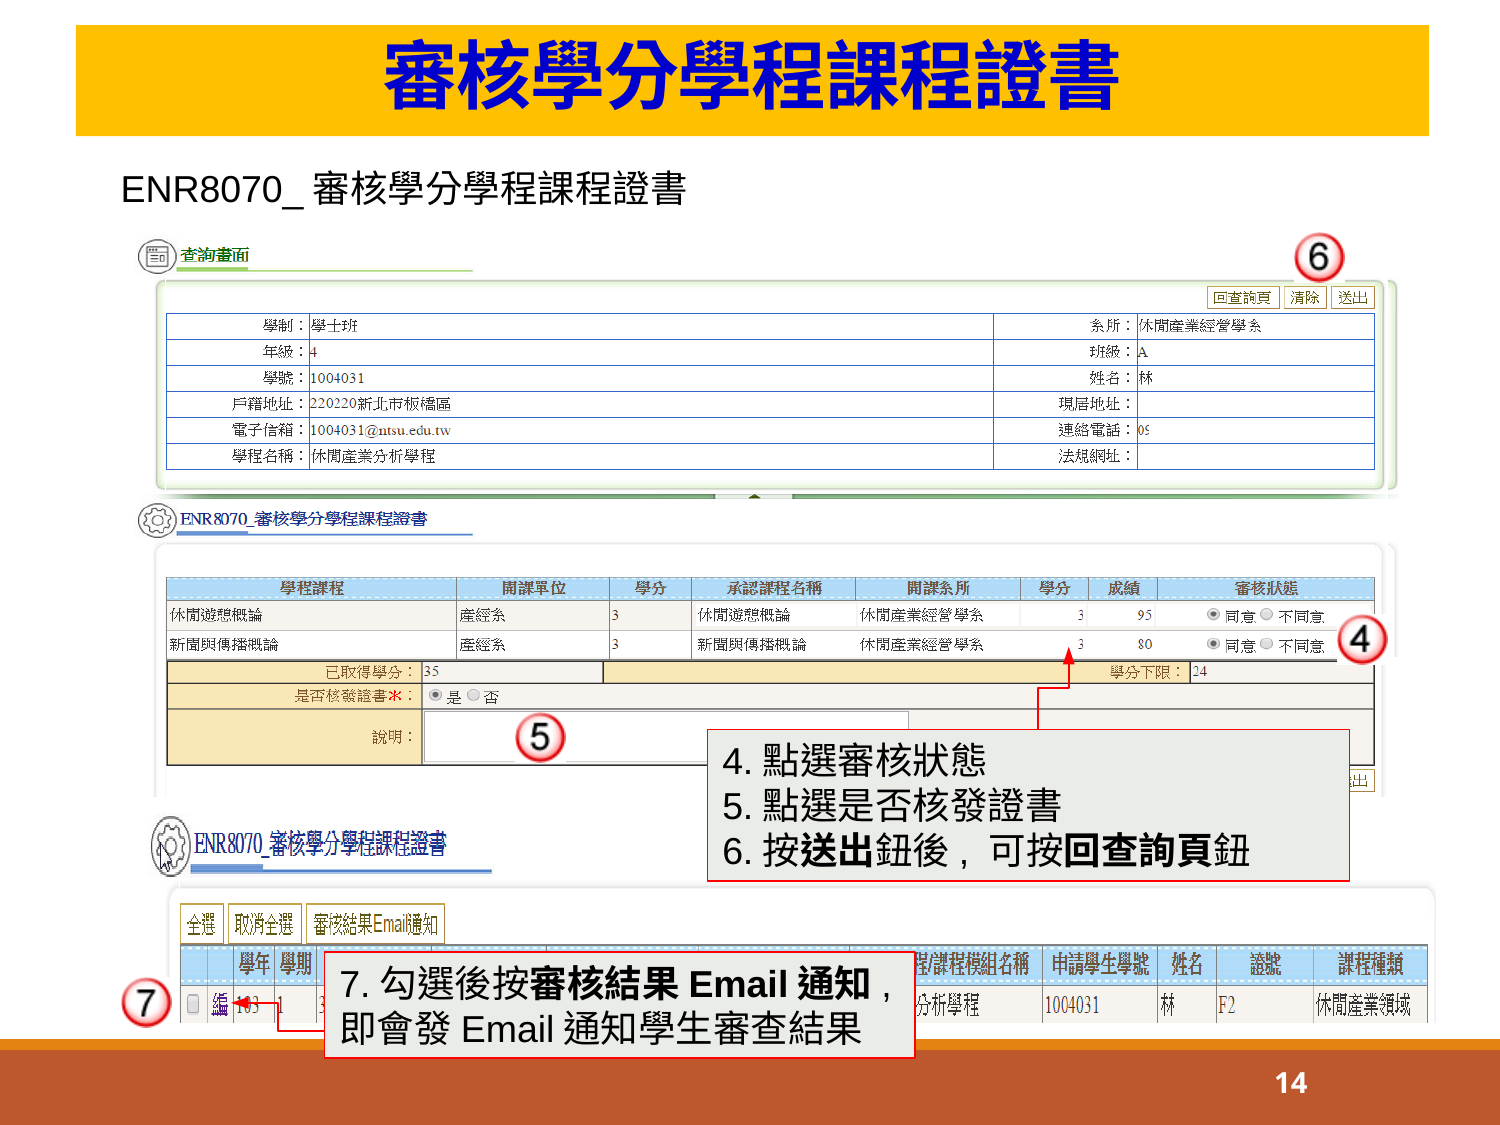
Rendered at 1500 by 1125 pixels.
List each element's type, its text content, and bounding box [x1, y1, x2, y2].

picture [121, 813, 1436, 1028]
text_box 4.點選審核狀態 5.點選是否核發證書 6.按送出鈕後, 可按回查詢頁鈕 [707, 729, 1350, 882]
text_box 7.勾選後按審核結果Email通知, 即會發Email通知學生審查結果 [324, 952, 915, 1059]
text_box 審核學分學程課程證書 [75, 25, 1429, 137]
picture [135, 233, 1399, 797]
text_box ENR8070_審核學分學程課程證書 [105, 157, 700, 218]
text_box 13 [1259, 1054, 1421, 1115]
